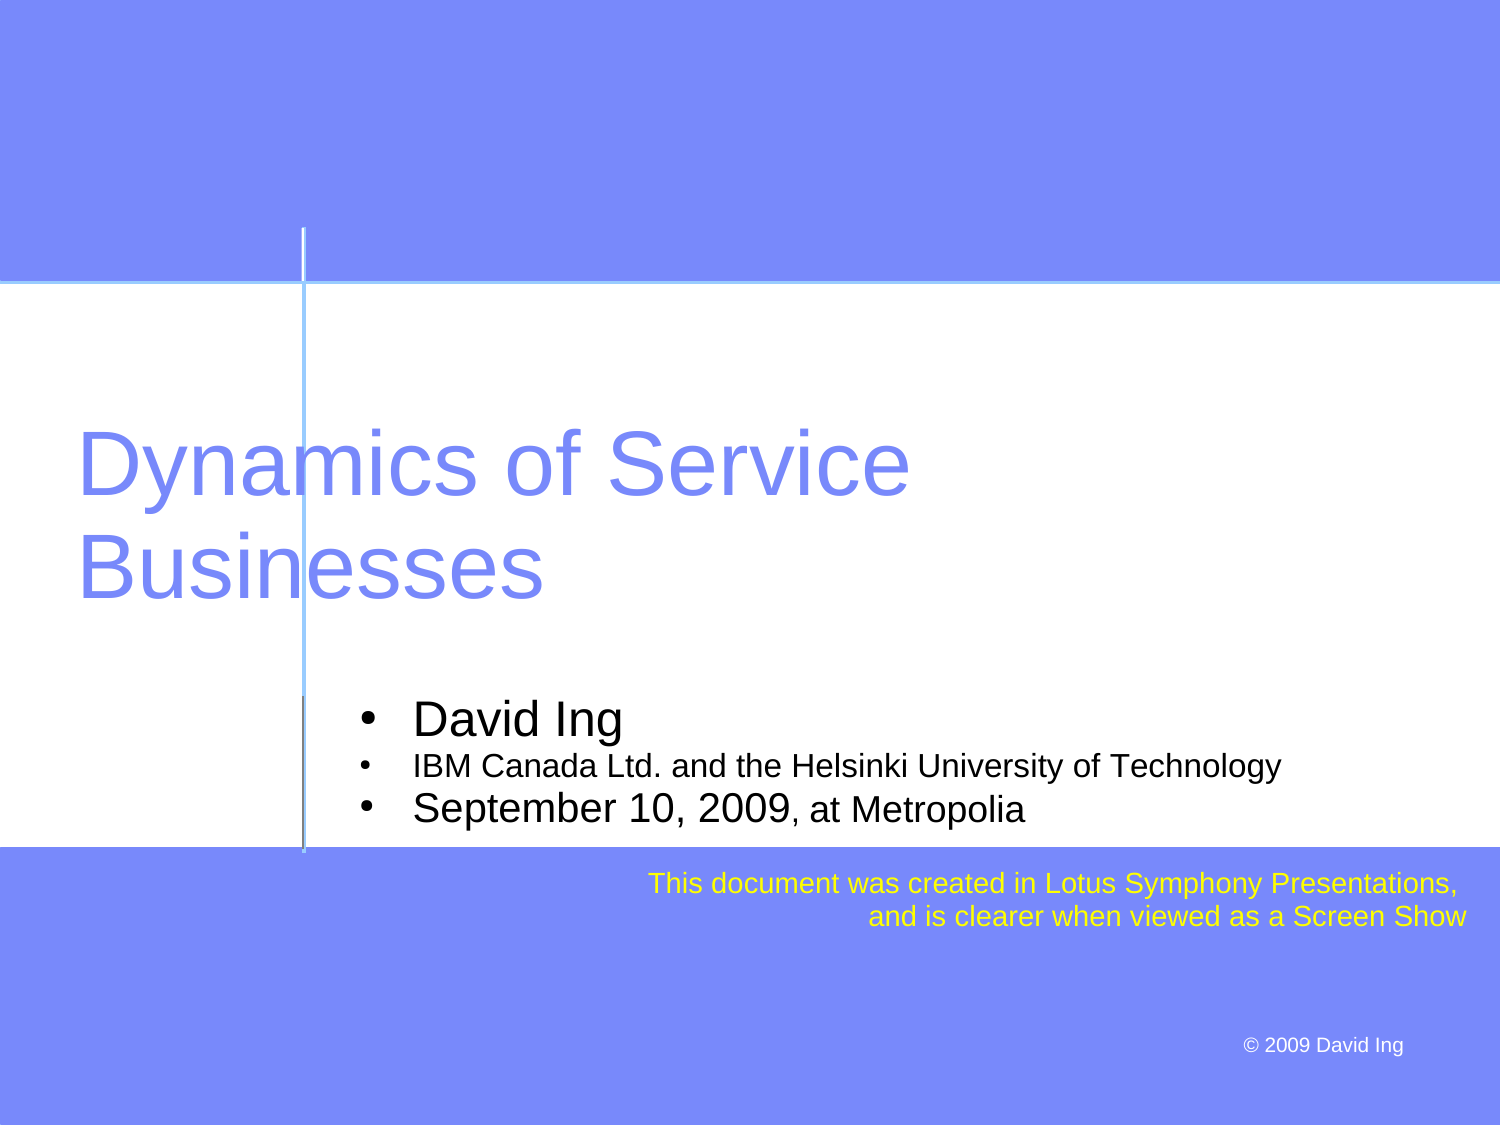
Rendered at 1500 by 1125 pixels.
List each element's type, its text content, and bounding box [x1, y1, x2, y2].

text_box This document was created in Lotus Symphony Presentations, and is clearer when viewed as a Screen Show [328, 859, 1483, 944]
title Dynamics of Service Businesses [76, 348, 1358, 682]
list David Ing IBM Canada Ltd. and the Helsinki University of Technology September 10, 2009, at Metropolia [324, 691, 1375, 856]
